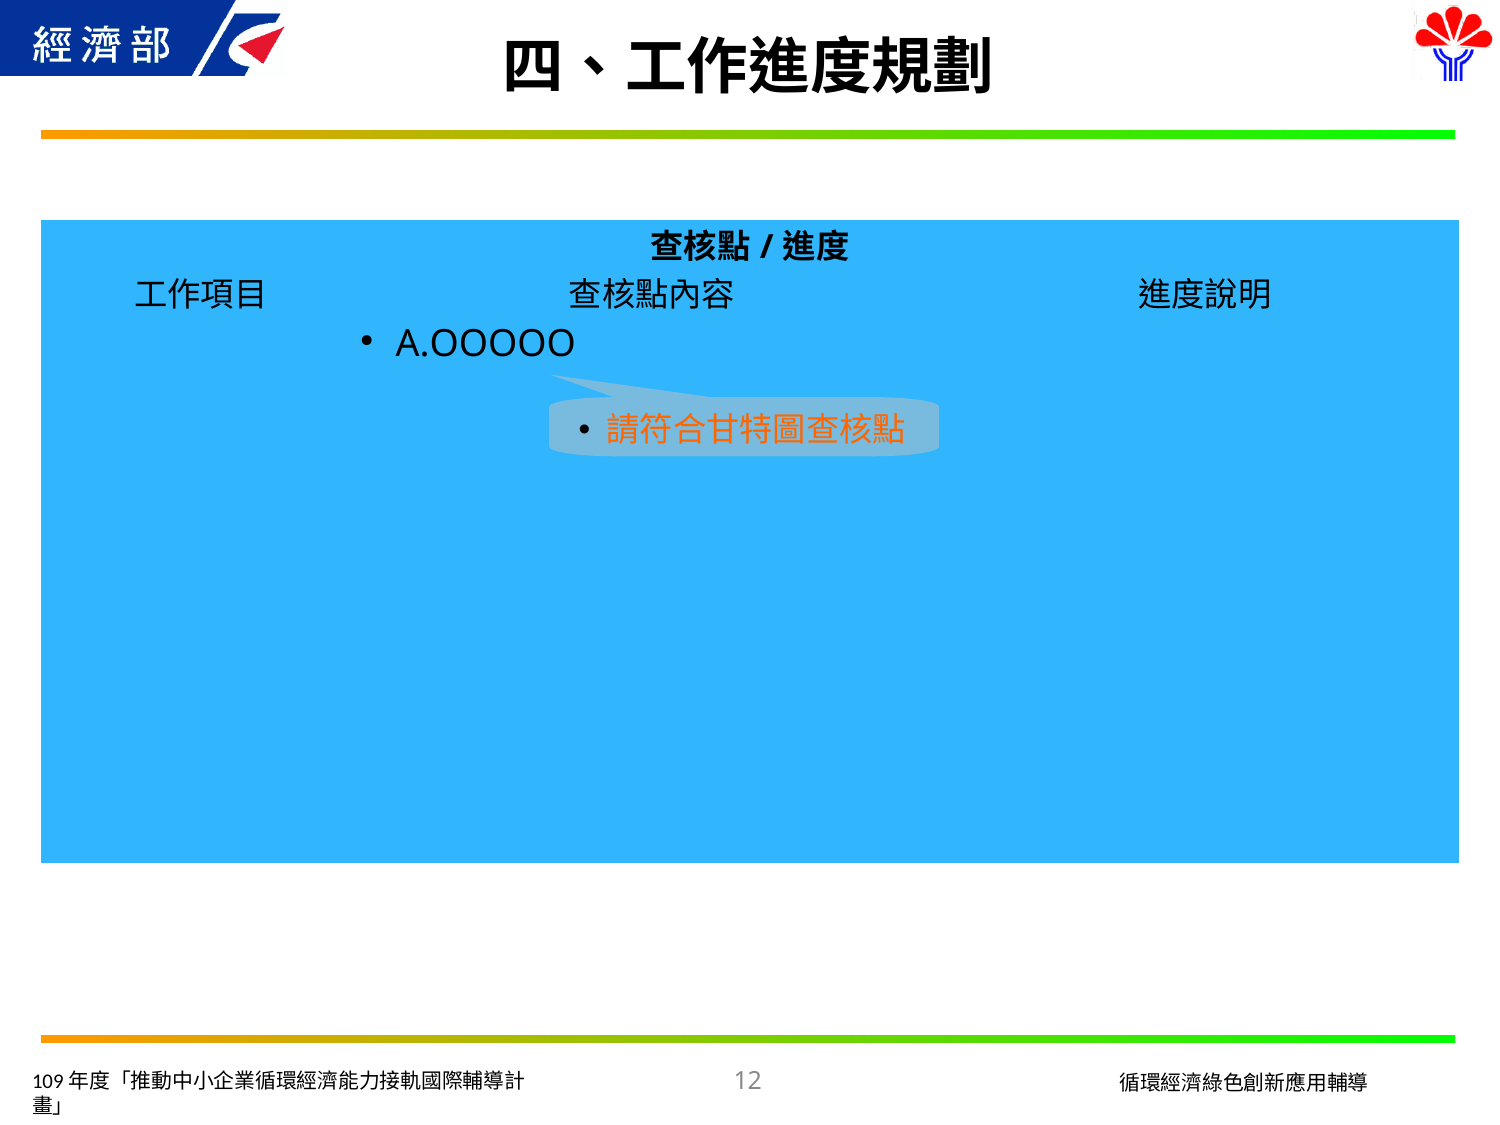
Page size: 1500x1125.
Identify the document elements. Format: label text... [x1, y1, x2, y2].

table_cell [951, 521, 1459, 590]
text_box 請符合甘特圖查核點 [549, 374, 940, 457]
table_cell [41, 795, 360, 863]
table_cell [951, 316, 1459, 385]
table_cell [951, 590, 1459, 658]
table_cell [360, 795, 951, 863]
table_cell [41, 385, 360, 453]
table_cell A.OOOOO [360, 316, 951, 385]
table_cell [41, 316, 360, 385]
table_cell [41, 453, 360, 521]
table_header 查核點/進度 [41, 220, 1459, 268]
table_cell 進度說明 [951, 268, 1459, 316]
table_cell [951, 385, 1459, 453]
table_cell [360, 385, 610, 453]
table_cell [951, 658, 1459, 726]
table_cell [360, 453, 951, 521]
table_cell [632, 385, 951, 453]
table_cell [41, 521, 360, 590]
table_cell [360, 521, 951, 590]
table_cell [360, 726, 951, 795]
table_cell [41, 726, 360, 795]
table_cell [951, 726, 1459, 795]
table_cell [951, 795, 1459, 863]
table_cell [41, 590, 360, 658]
table_cell [41, 658, 360, 726]
table_cell [360, 658, 951, 726]
text_box 12 [572, 1051, 923, 1112]
table_cell 工作項目 [41, 268, 360, 316]
title 四、工作進度規劃 [0, 19, 1497, 109]
table_cell [951, 453, 1459, 521]
table_cell [360, 590, 951, 658]
table_cell 查核點內容 [360, 268, 951, 316]
